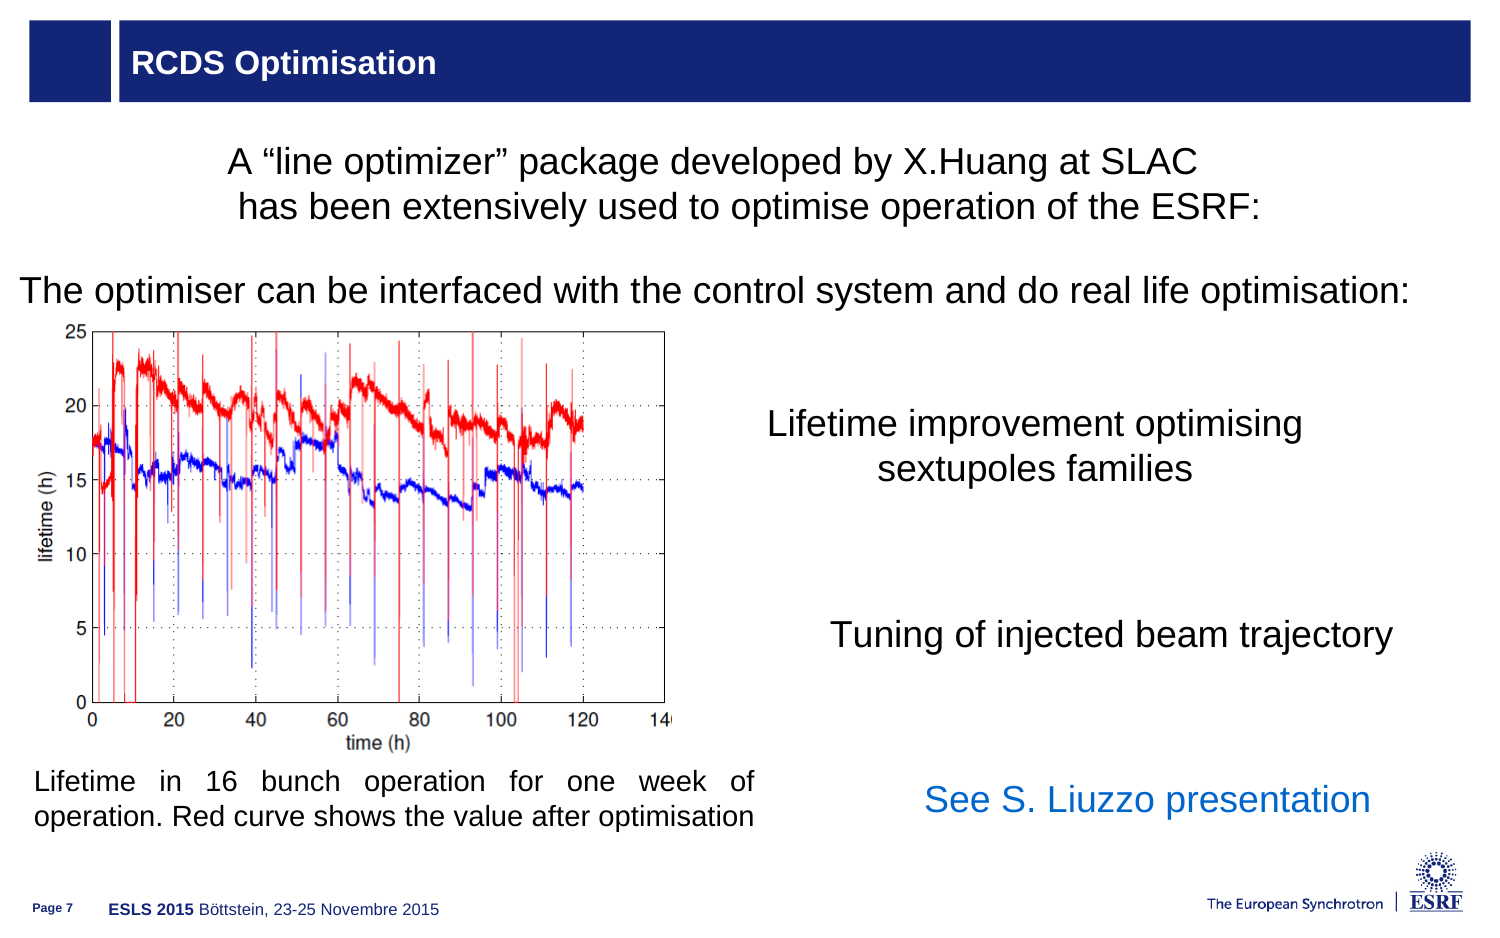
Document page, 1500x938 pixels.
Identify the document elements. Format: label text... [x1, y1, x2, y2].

text_box Lifetime improvement optimising sextupoles families [752, 391, 1347, 497]
text_box ESLS 2015 Böttstein, 23-25 Novembre 2015 [108, 889, 1113, 920]
text_box Lifetime in 16 bunch operation for one week of operation. Red curve shows the value after optimisation [18, 755, 780, 840]
text_box Page <numéro> [32, 886, 101, 916]
text_box The optimiser can be interfaced with the control system and do real life optimisation: [4, 259, 1426, 319]
picture [1175, 831, 1500, 938]
text_box A “line optimizer” package developed by X.Huang at SLAC has been extensively used to optimise operation of the ESRF: [212, 129, 1297, 235]
title RCDS Optimisation [119, 20, 1471, 103]
text_box Tuning of injected beam trajectory [814, 602, 1500, 663]
text_box See S. Liuzzo presentation [909, 767, 1387, 828]
picture [35, 319, 672, 755]
